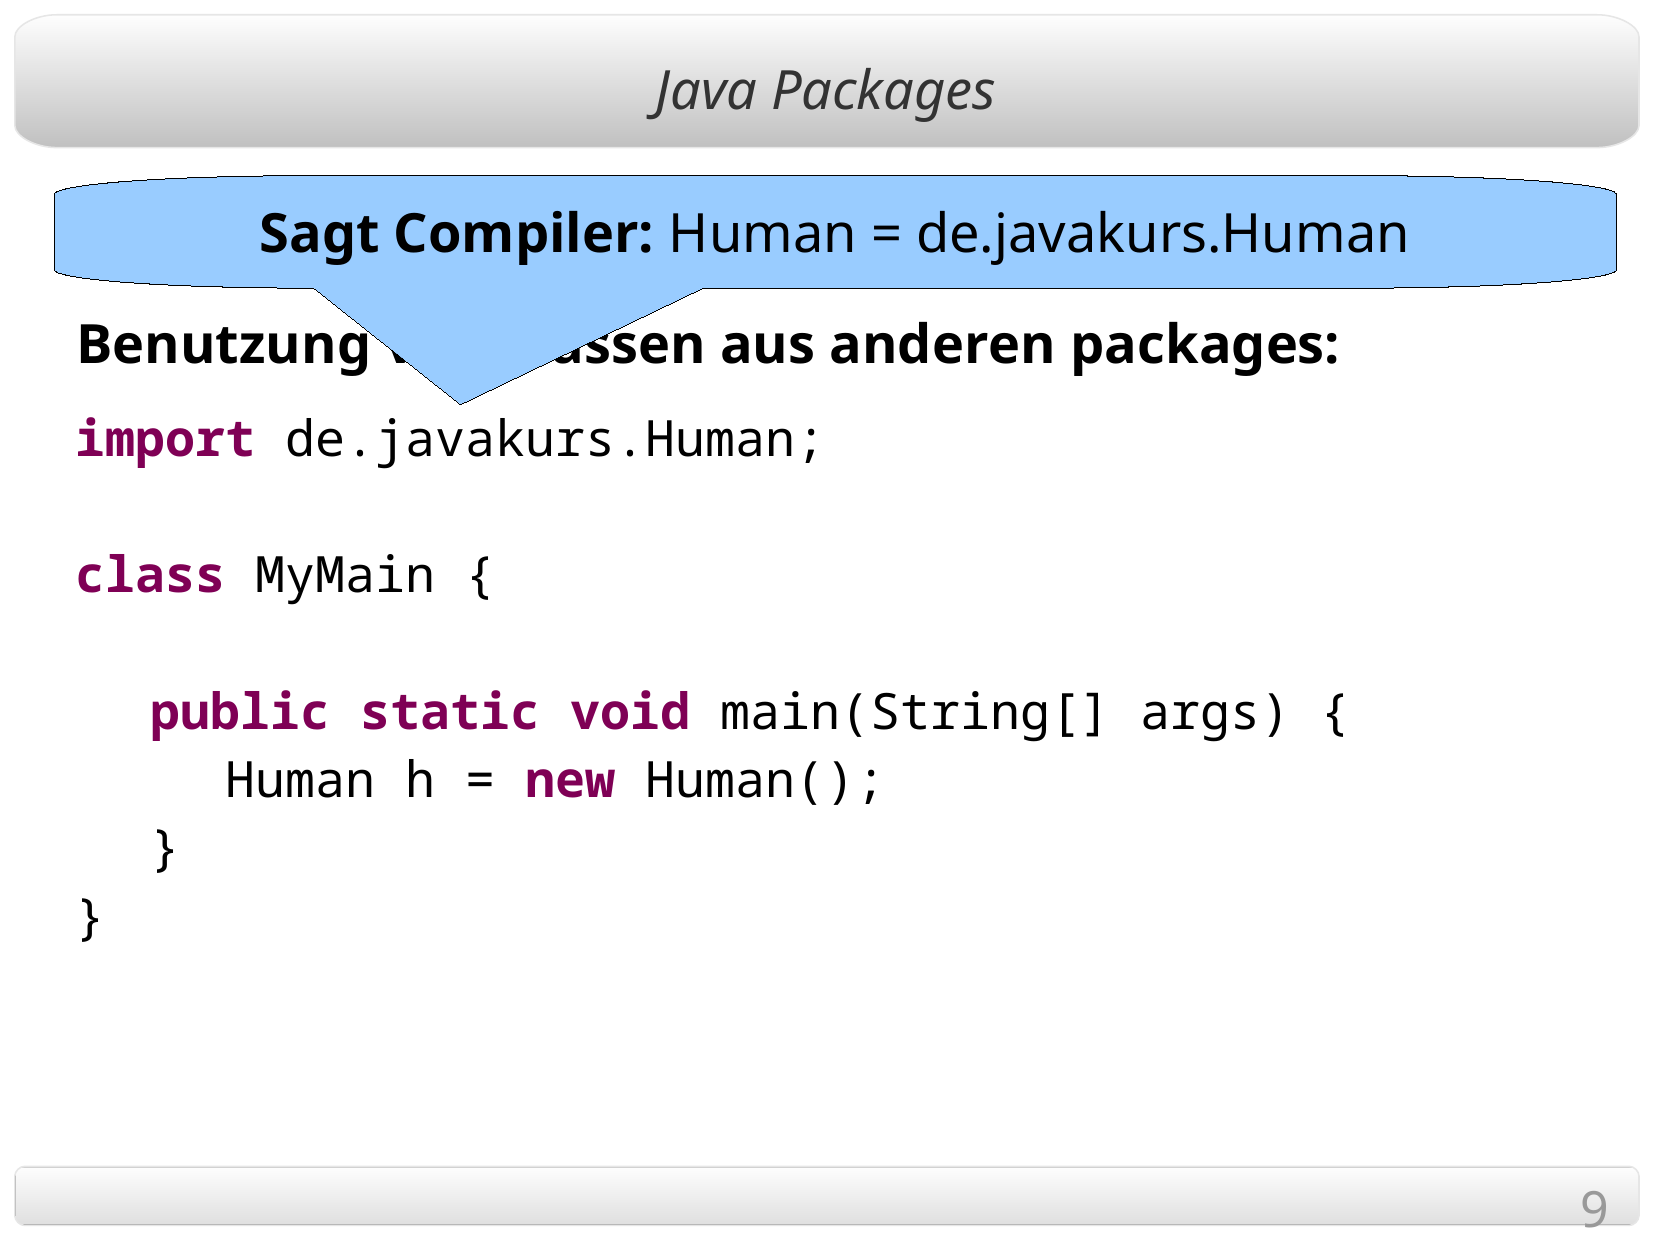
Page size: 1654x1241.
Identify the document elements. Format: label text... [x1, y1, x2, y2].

text_box Sagt Compiler: Human = de.javakurs.Human [54, 175, 1617, 405]
text_box Benutzung von Klassen aus anderen packages: [531, 305, 1508, 372]
text_box Benutzung von Klassen aus anderen packages: [76, 305, 418, 372]
title Java Packages [29, 29, 1624, 147]
text_box import de.javakurs.Human; class MyMain { public static void main(String[] args) { Human h = new Human(); } } [75, 402, 1613, 1116]
